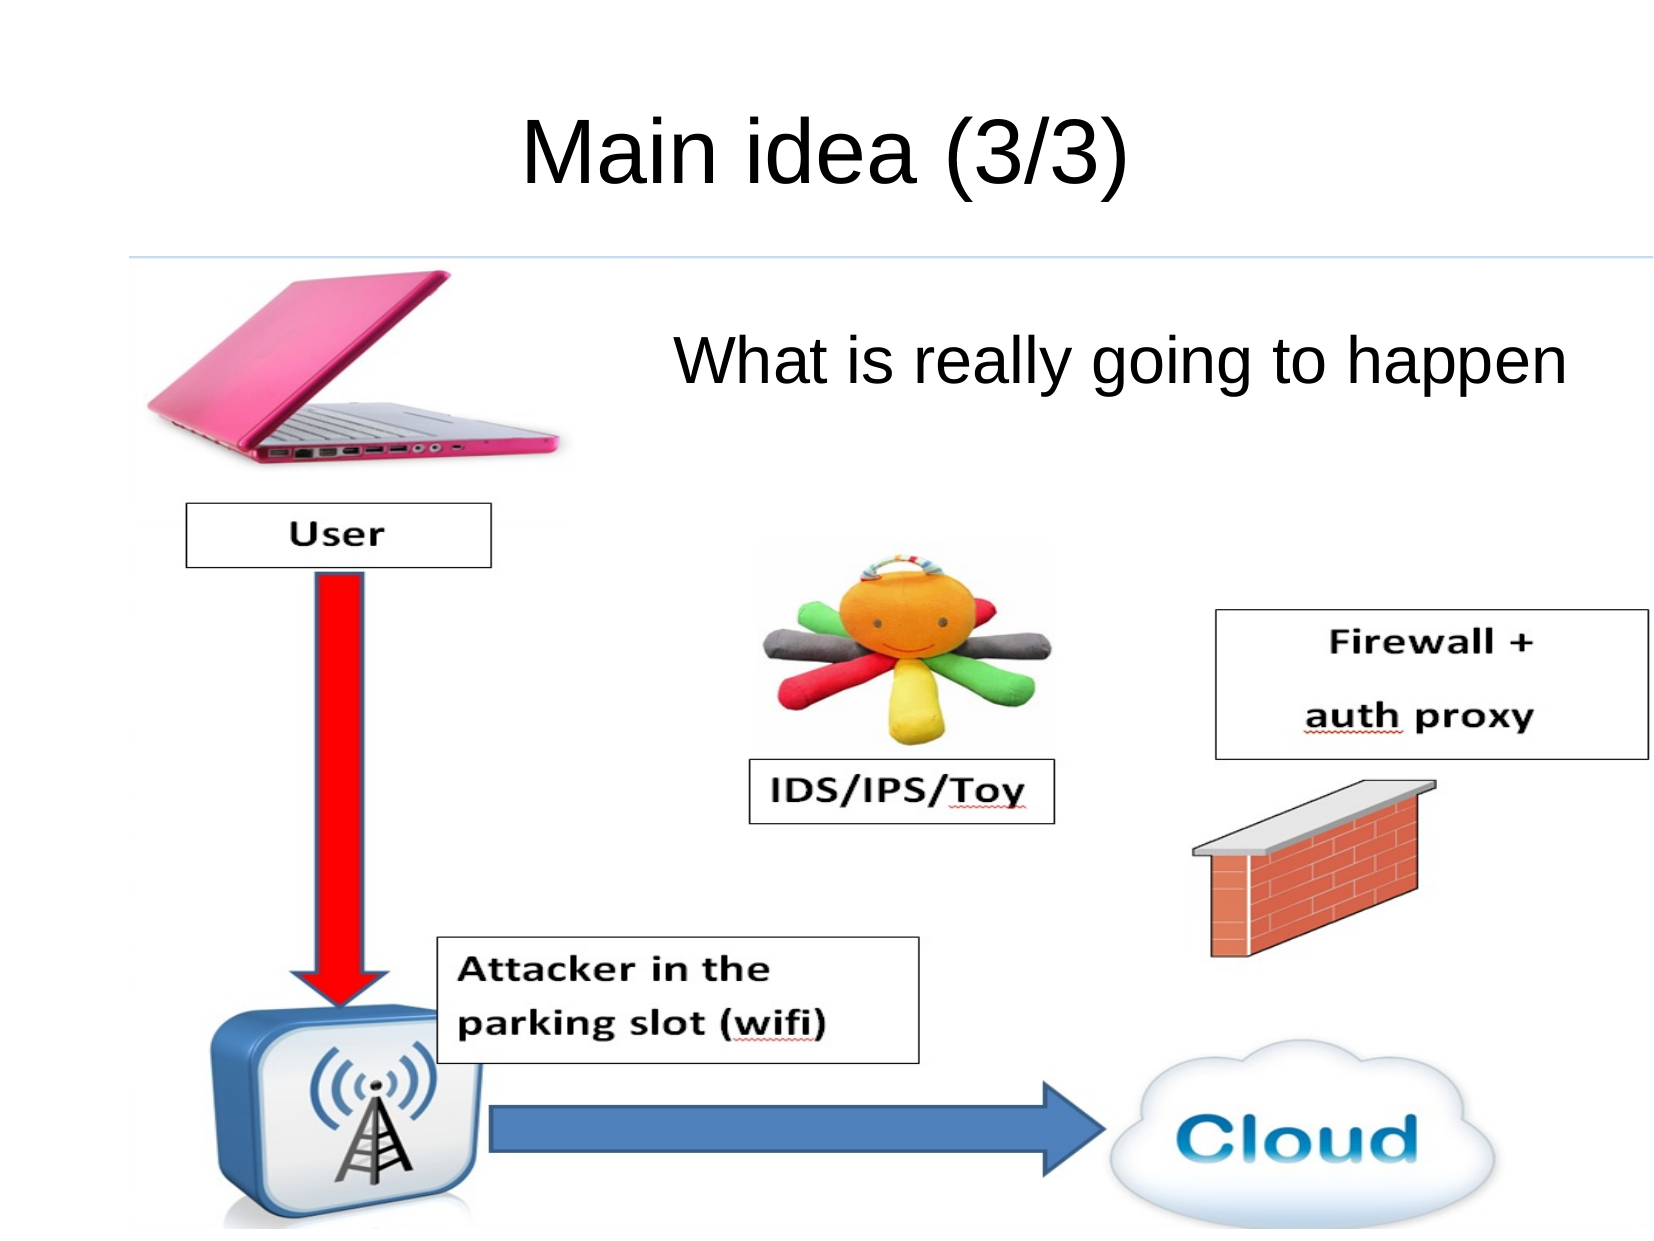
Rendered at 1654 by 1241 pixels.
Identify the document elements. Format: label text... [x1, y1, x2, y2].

picture [129, 256, 1654, 1229]
list What is really going to happen [673, 318, 1583, 1091]
title Main idea (3/3) [82, 49, 1571, 257]
